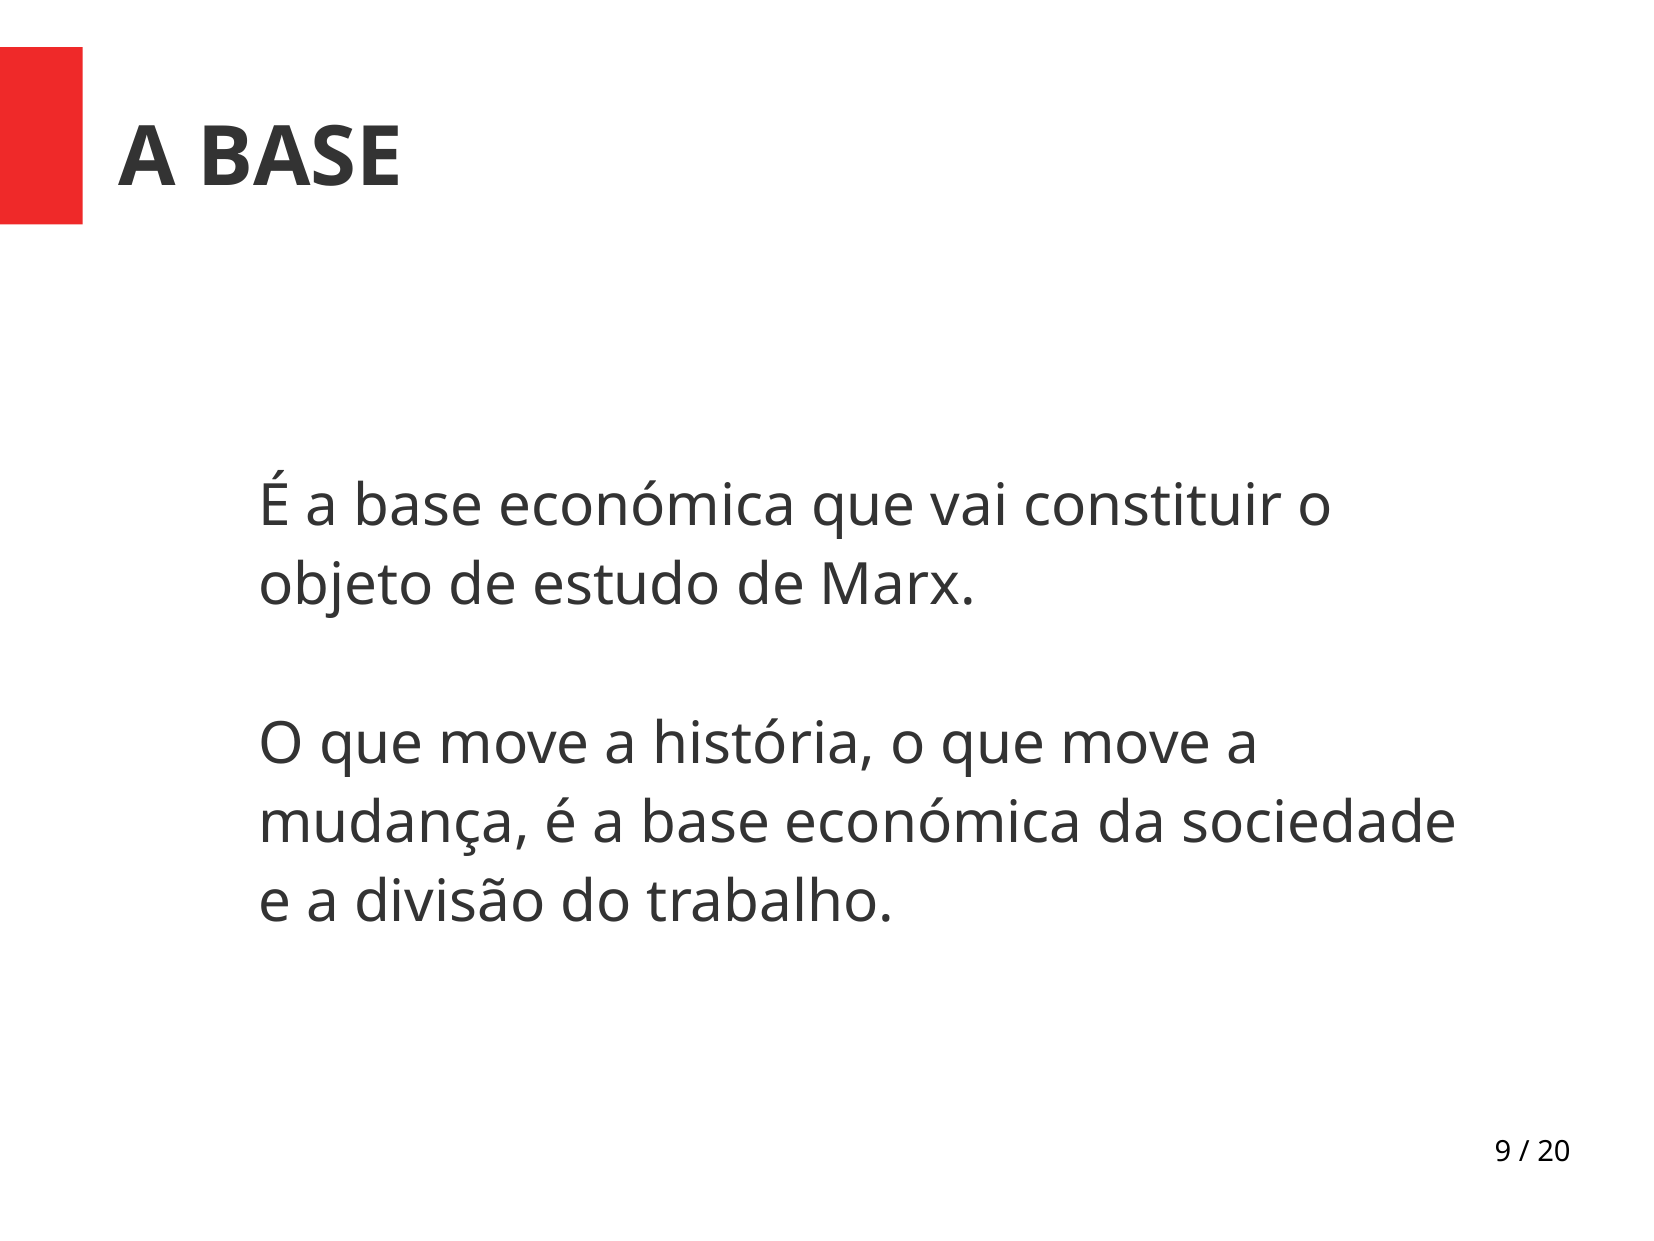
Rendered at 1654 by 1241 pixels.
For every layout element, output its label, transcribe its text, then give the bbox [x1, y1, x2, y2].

list É a base económica que vai constituir o objeto de estudo de Marx. O que move a história, o que move a mudança, é a base económica da sociedade e a divisão do trabalho. [187, 354, 1467, 1074]
title A BASE [118, 49, 1571, 257]
